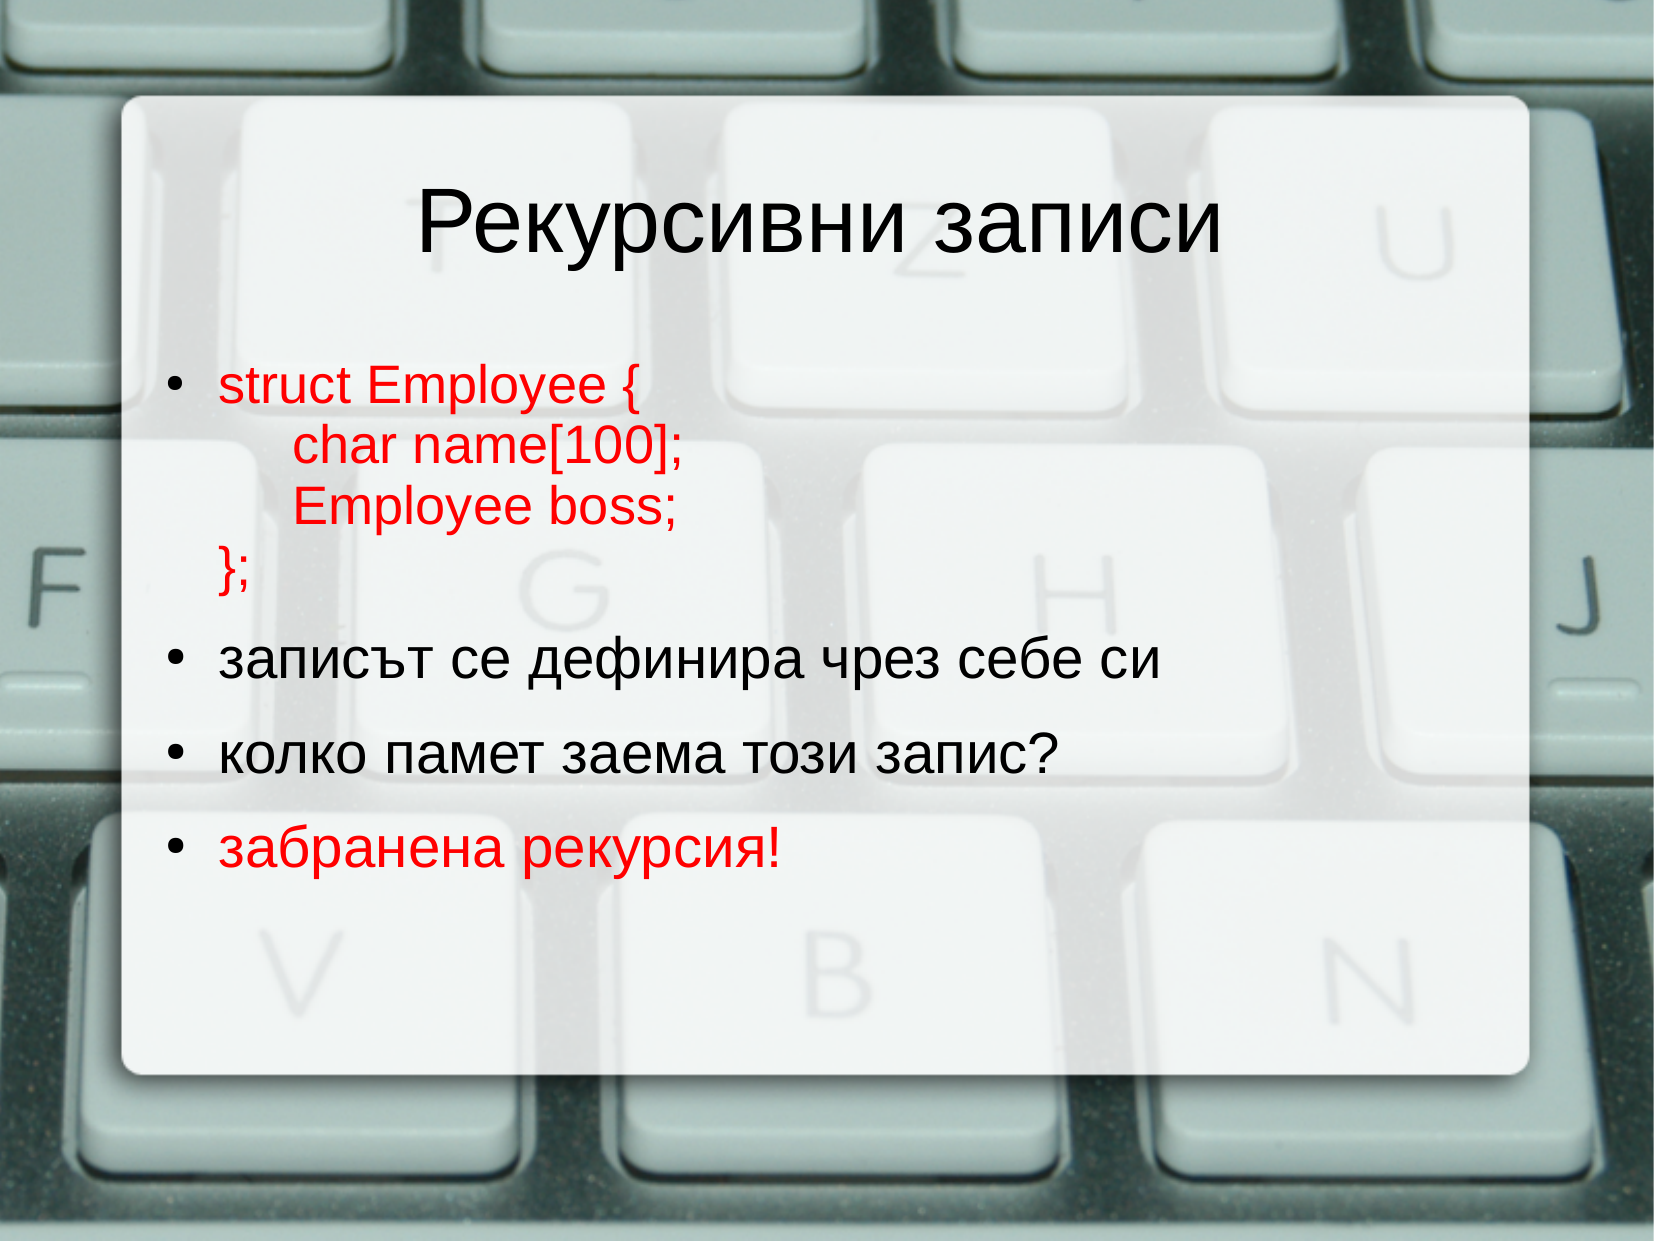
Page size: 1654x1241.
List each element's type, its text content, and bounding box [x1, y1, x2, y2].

title Рекурсивни записи [135, 117, 1506, 325]
list struct Employee { char name[100]; Employee boss; }; записът се дефинира чрез себе си колко памет заема този запис? забранена рекурсия! [147, 354, 1506, 1074]
picture [0, 0, 1654, 1241]
